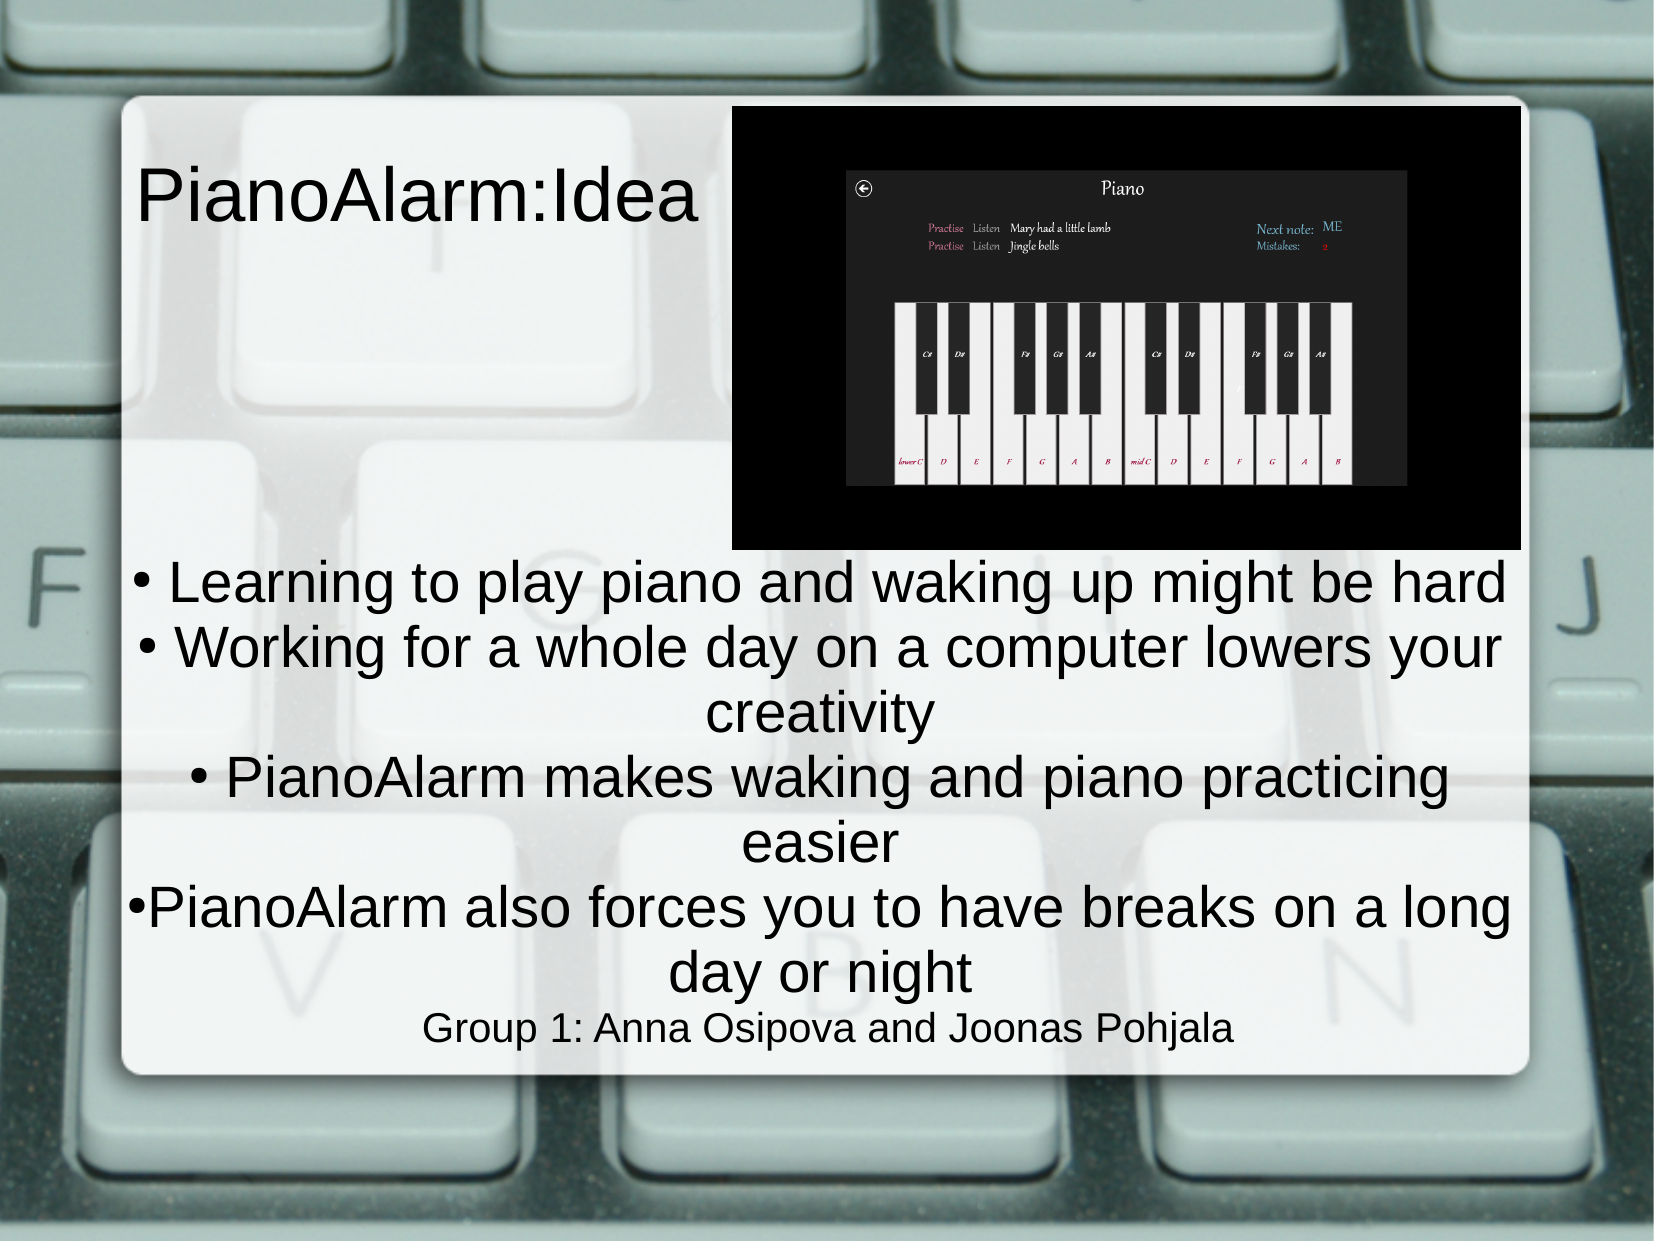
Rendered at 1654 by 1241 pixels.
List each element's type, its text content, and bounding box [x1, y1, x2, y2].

picture [0, 0, 1654, 1241]
subtitle Learning to play piano and waking up might be hard Working for a whole day on a computer lowers your creativity PianoAlarm makes waking and piano practicing easier PianoAlarm also forces you to have breaks on a long day or night Group 1: Anna Osipova and Joonas Pohjala [106, 549, 1536, 1075]
title PianoAlarm:Idea [135, 117, 732, 272]
